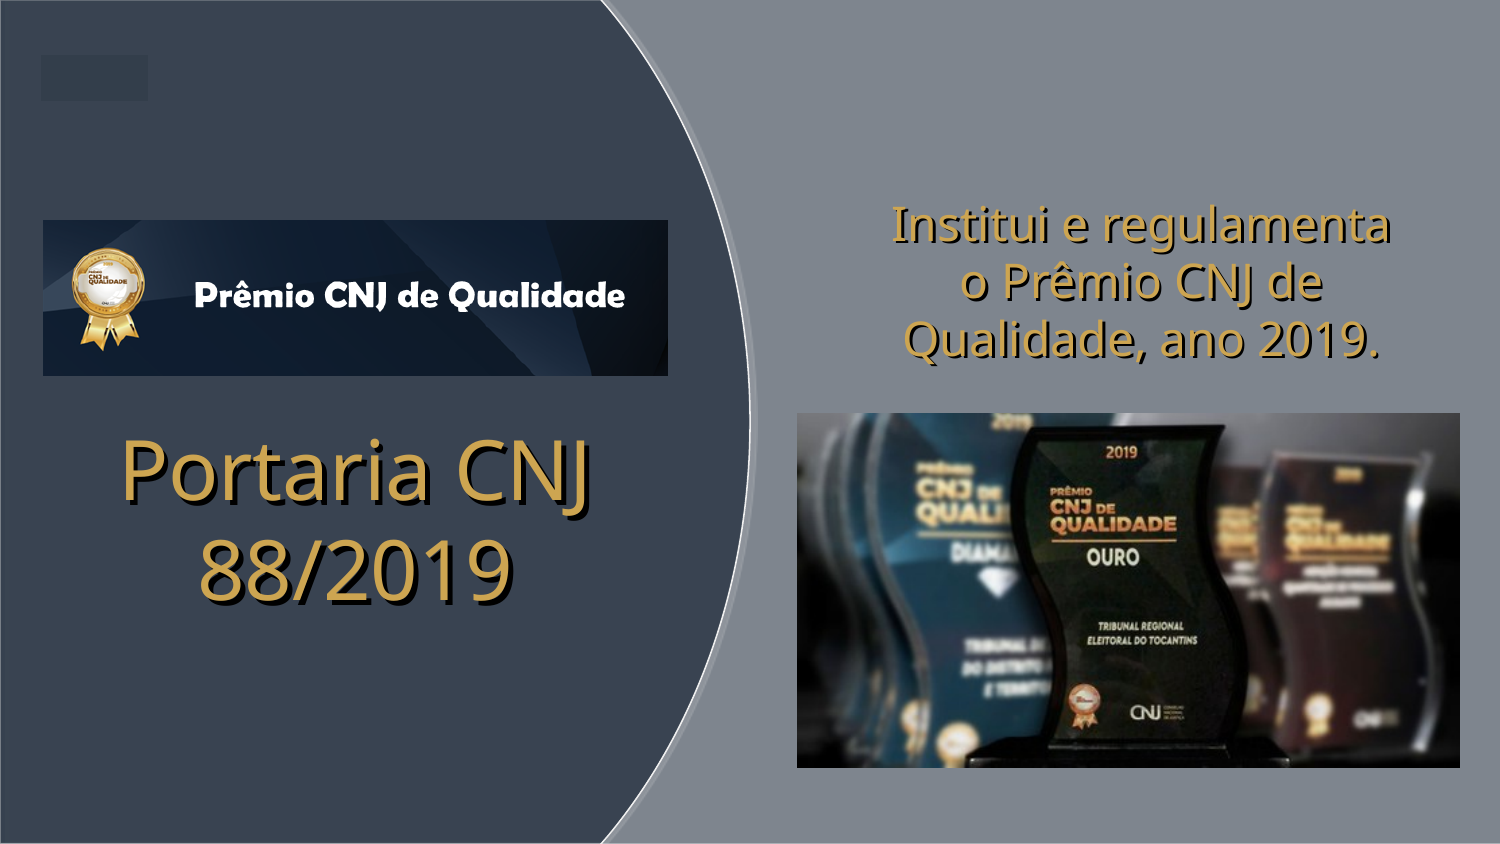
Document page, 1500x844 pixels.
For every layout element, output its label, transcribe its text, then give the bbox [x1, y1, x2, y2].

list Institui e regulamenta o Prêmio CNJ de Qualidade, ano 2019. [856, 185, 1428, 375]
text_box Portaria CNJ 88/2019 [58, 410, 653, 635]
picture [43, 221, 668, 376]
text_box [0, 0, 1500, 844]
picture [797, 413, 1460, 768]
